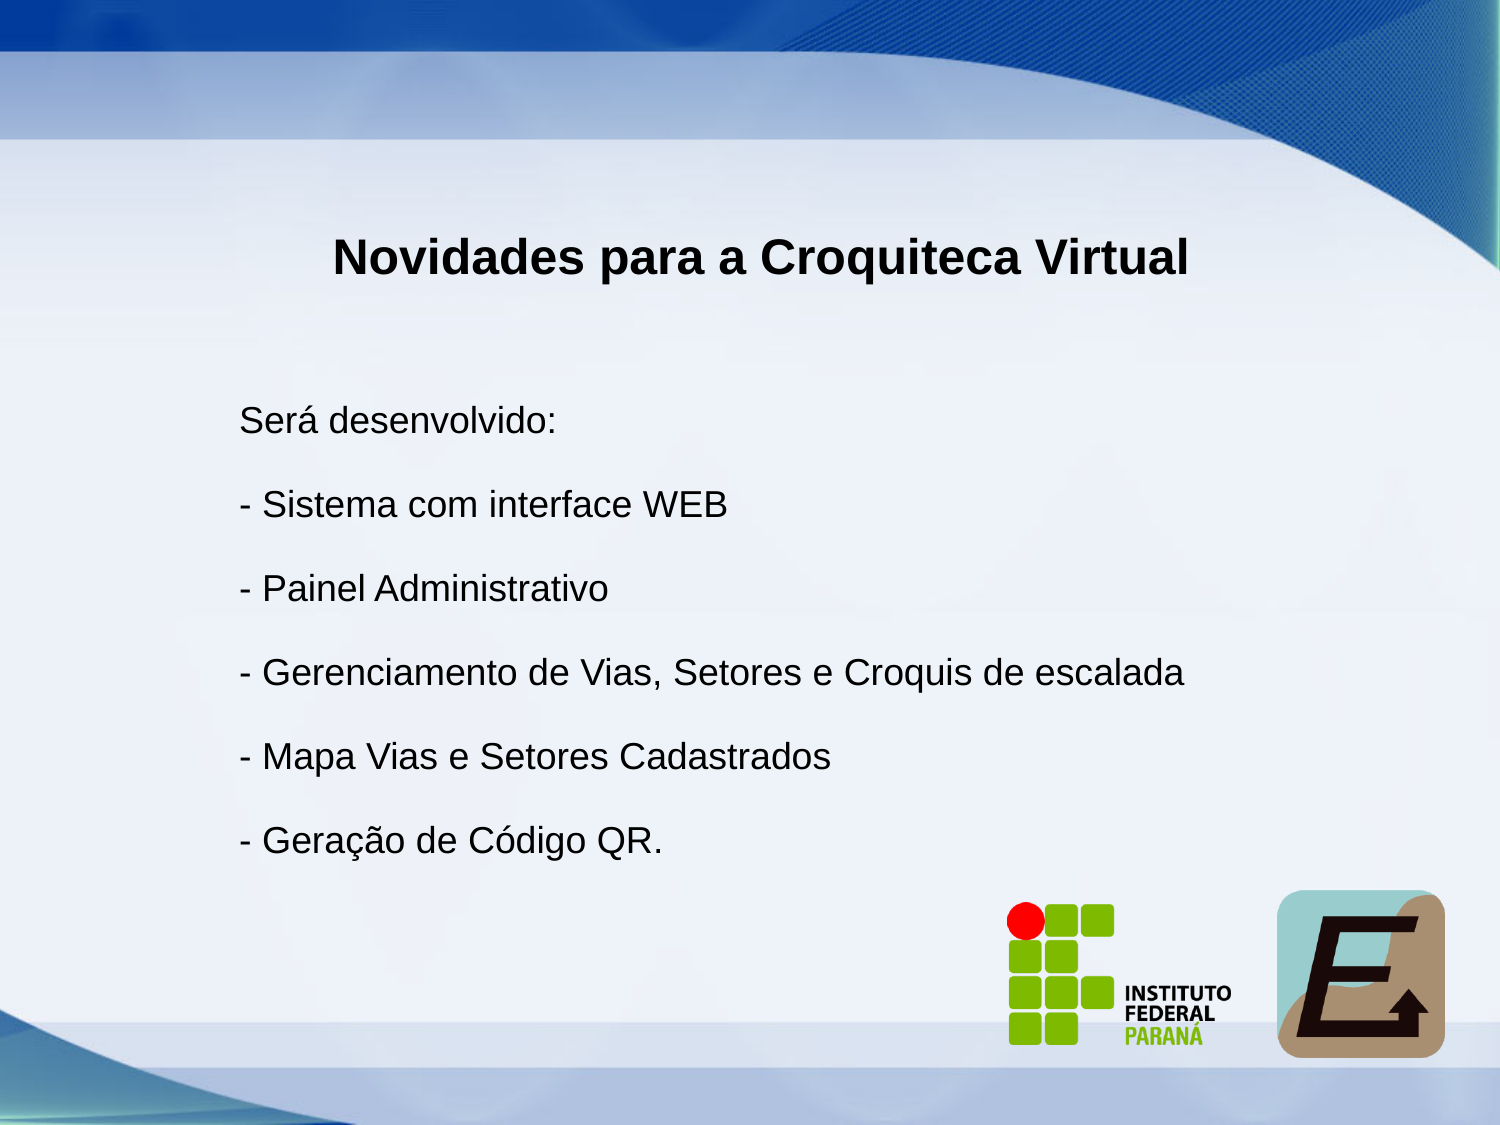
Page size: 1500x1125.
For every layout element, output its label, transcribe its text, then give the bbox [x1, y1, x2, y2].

text_box Novidades para a Croquiteca Virtual [304, 187, 1219, 293]
picture [0, 0, 1500, 1125]
text_box Será desenvolvido: - Sistema com interface WEB - Painel Administrativo - Gerenciamento de Vias, Setores e Croquis de escalada - Mapa Vias e Setores Cadastrados - Geração de Código QR. [224, 350, 1300, 827]
